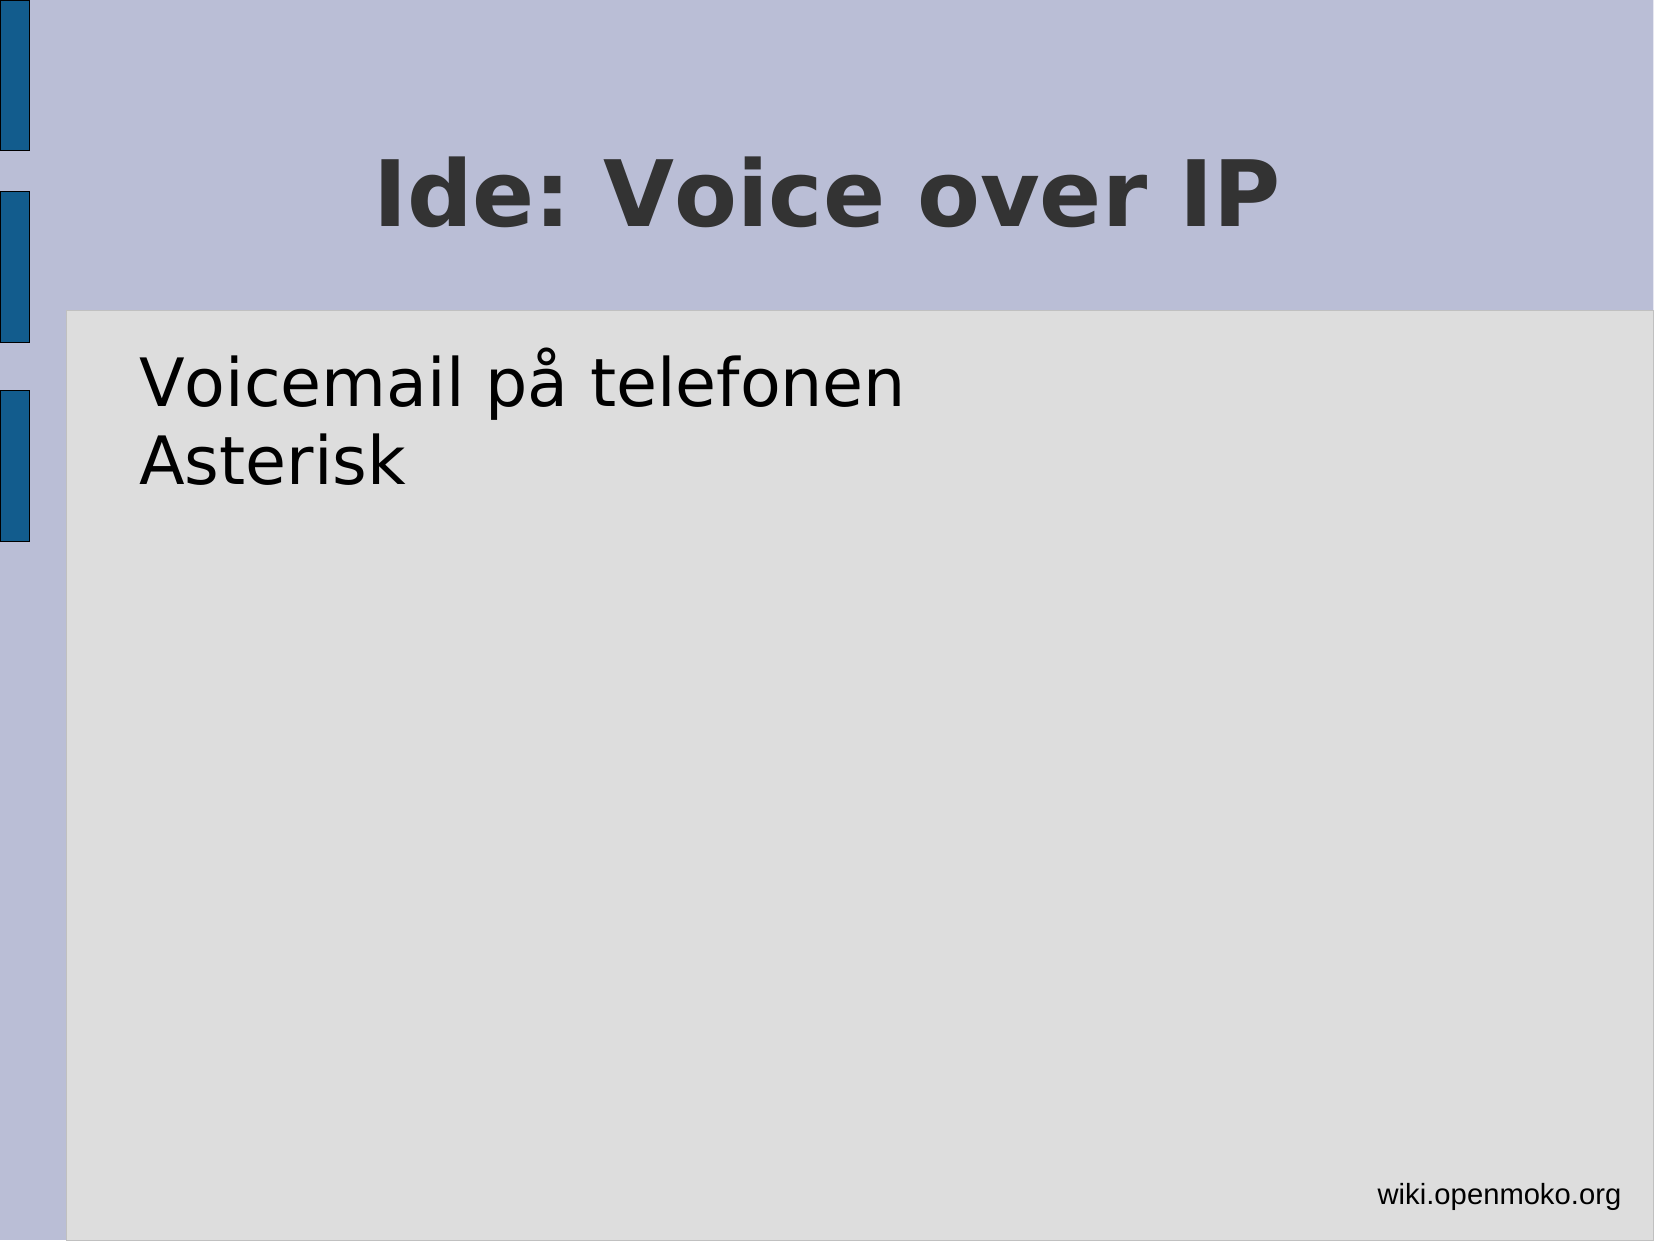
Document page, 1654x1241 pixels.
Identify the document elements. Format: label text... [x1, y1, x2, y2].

list Voicemail på telefonen Asterisk [121, 344, 1534, 1127]
title Ide: Voice over IP [121, 91, 1534, 299]
